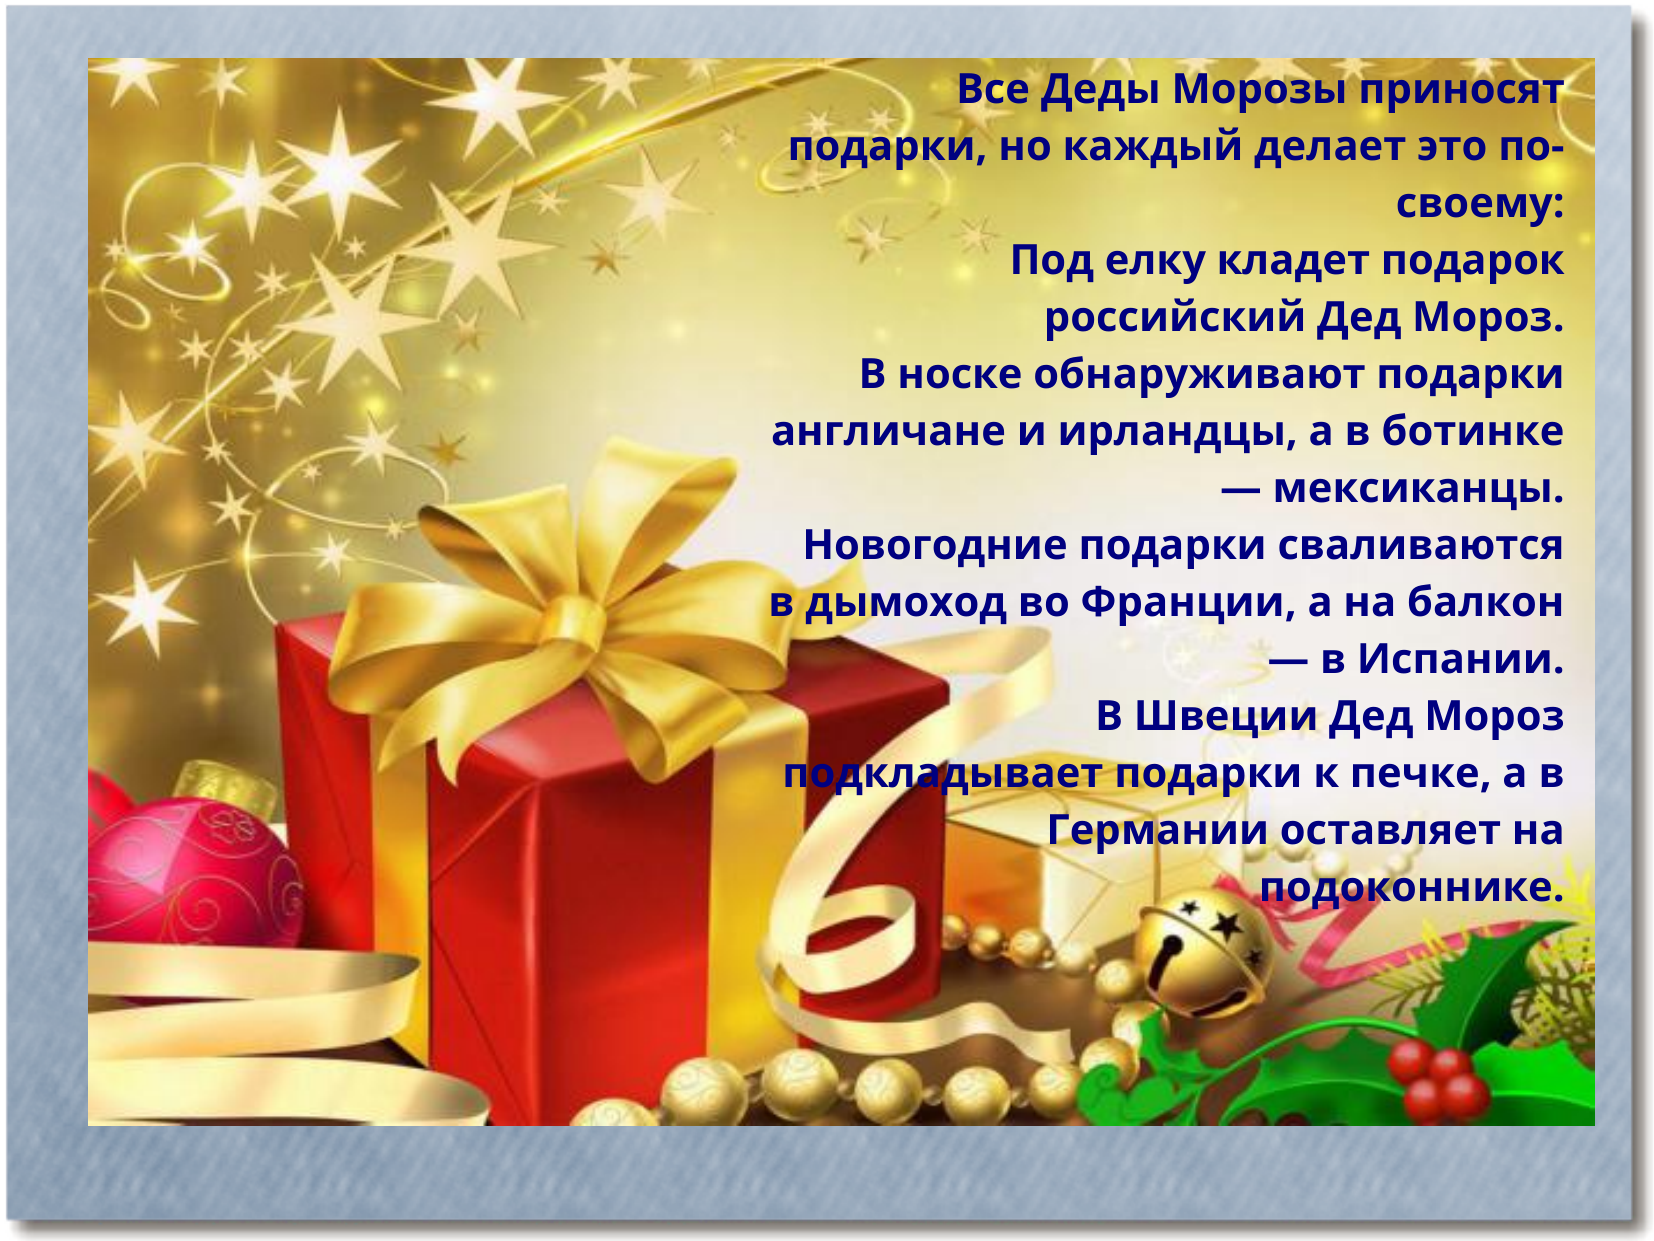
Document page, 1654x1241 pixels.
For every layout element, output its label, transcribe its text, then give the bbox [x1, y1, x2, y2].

text_box Все Деды Морозы приносят подарки, но каждый делает это по-своему: Под елку кладет подарок российский Дед Мороз. В носке обнаруживают подарки англичане и ирландцы, а в ботинке — мексиканцы. Новогодние подарки сваливаются в дымоход во Франции, а на балкон — в Испании. В Швеции Дед Мороз подкладывает подарки к печке, а в Германии оставляет на подоконнике. [767, 59, 1565, 867]
picture [0, 0, 1654, 1241]
